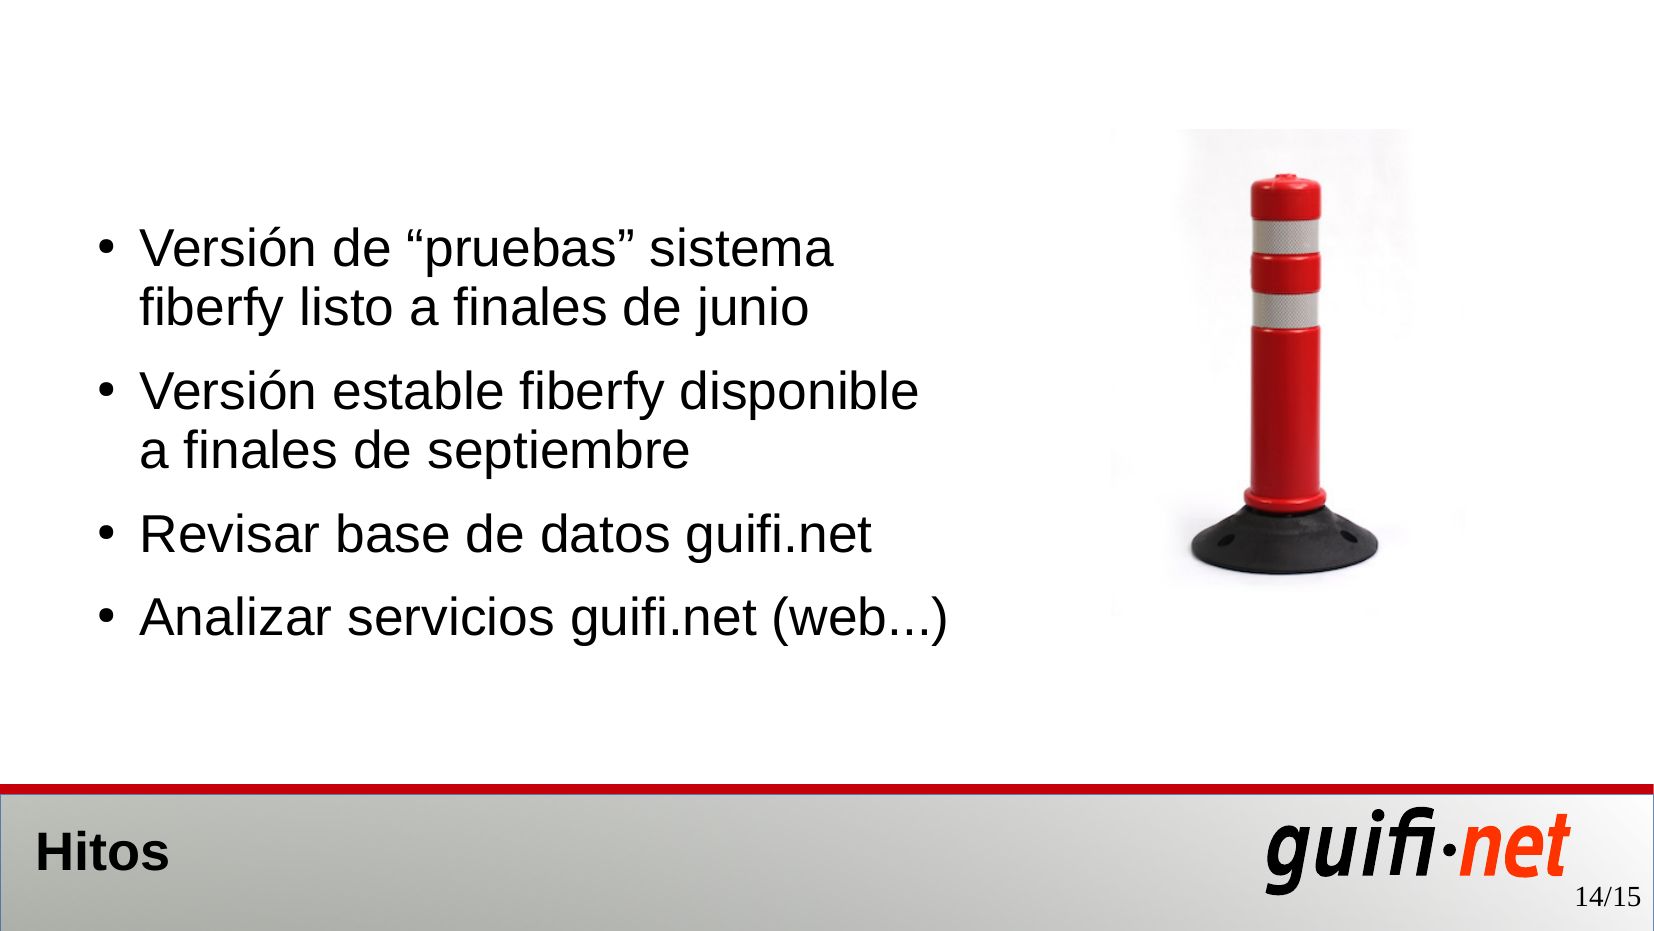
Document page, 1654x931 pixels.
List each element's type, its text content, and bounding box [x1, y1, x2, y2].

title Hitos [35, 804, 1182, 898]
list Versión de “pruebas” sistema fiberfy listo a finales de junio Versión estable fiberfy disponible a finales de septiembre Revisar base de datos guifi.net Analizar servicios guifi.net (web...) [82, 217, 957, 758]
picture [1111, 129, 1465, 616]
